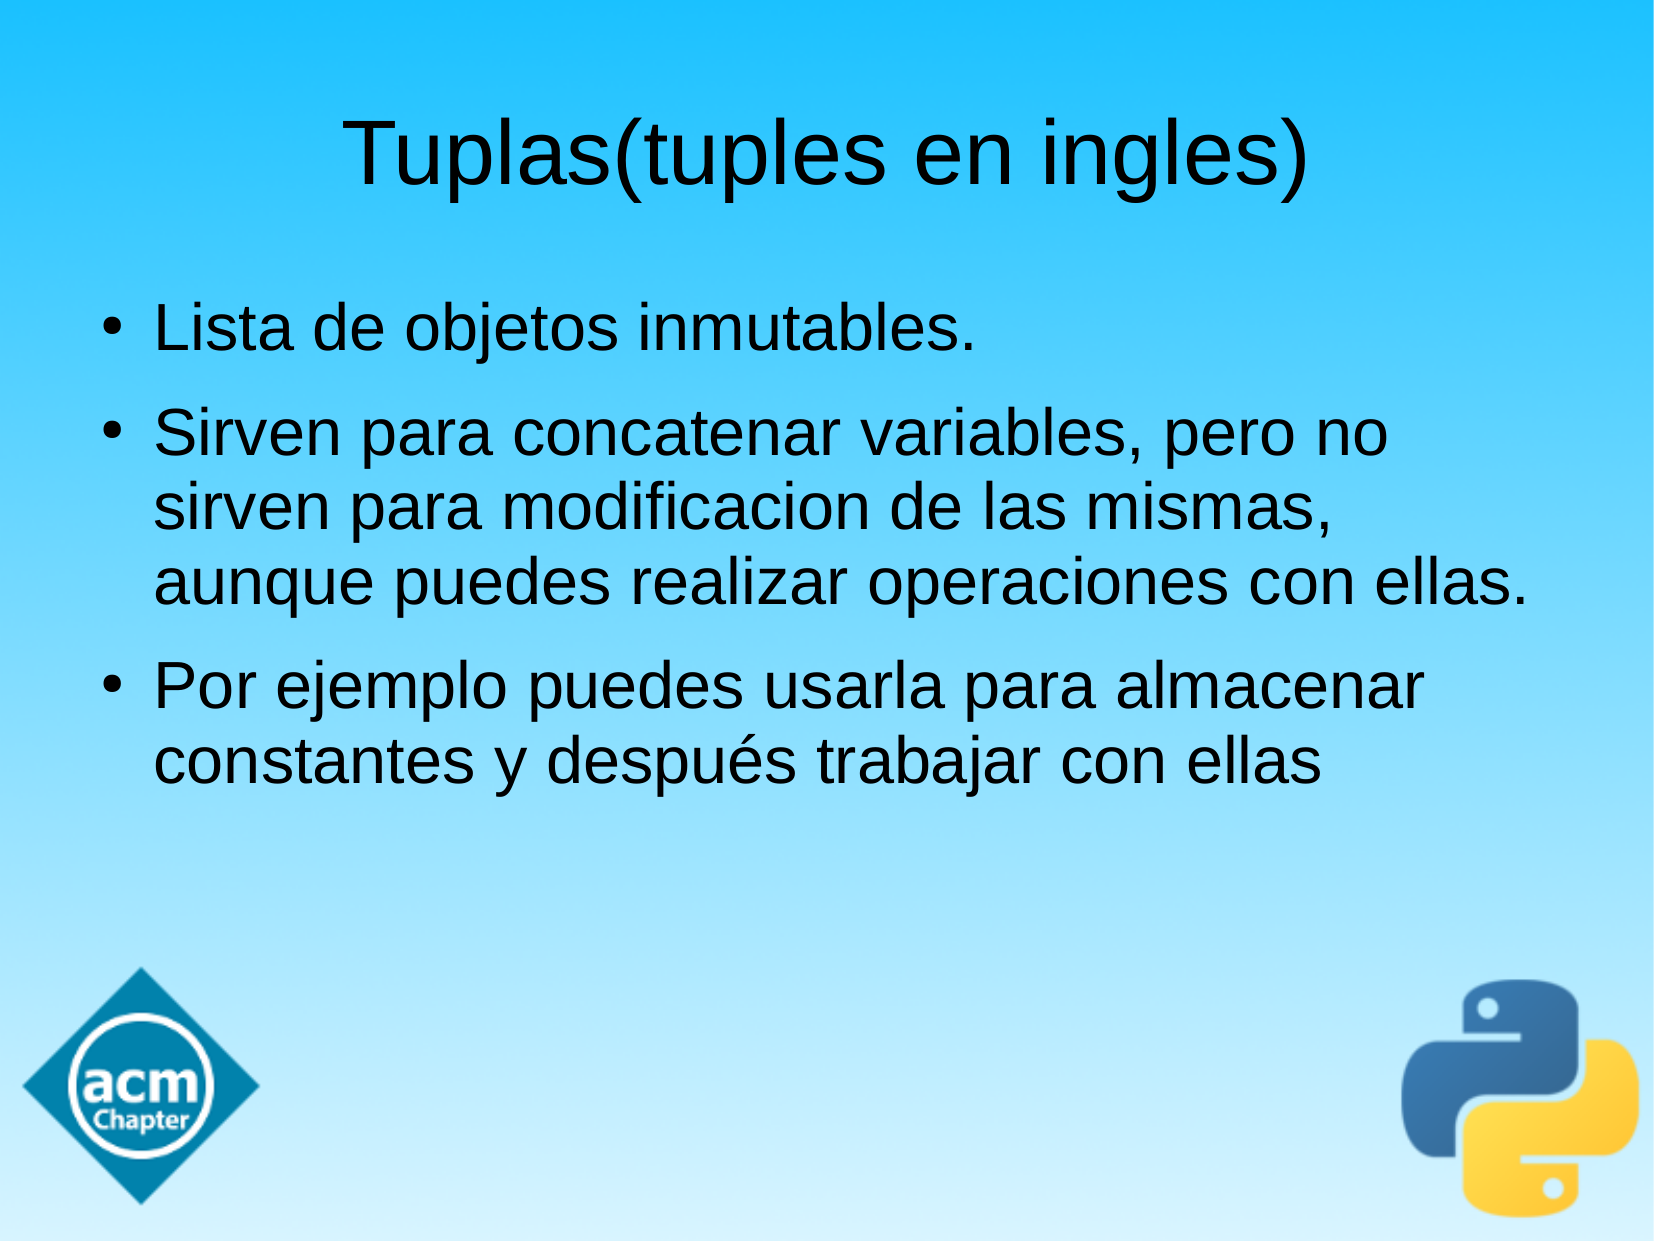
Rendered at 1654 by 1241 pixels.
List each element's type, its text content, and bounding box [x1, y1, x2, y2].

title Tuplas(tuples en ingles) [82, 49, 1571, 257]
list Lista de objetos inmutables. Sirven para concatenar variables, pero no sirven para modificacion de las mismas, aunque puedes realizar operaciones con ellas. Por ejemplo puedes usarla para almacenar constantes y después trabajar con ellas [82, 290, 1571, 1010]
picture [0, 0, 1654, 1241]
